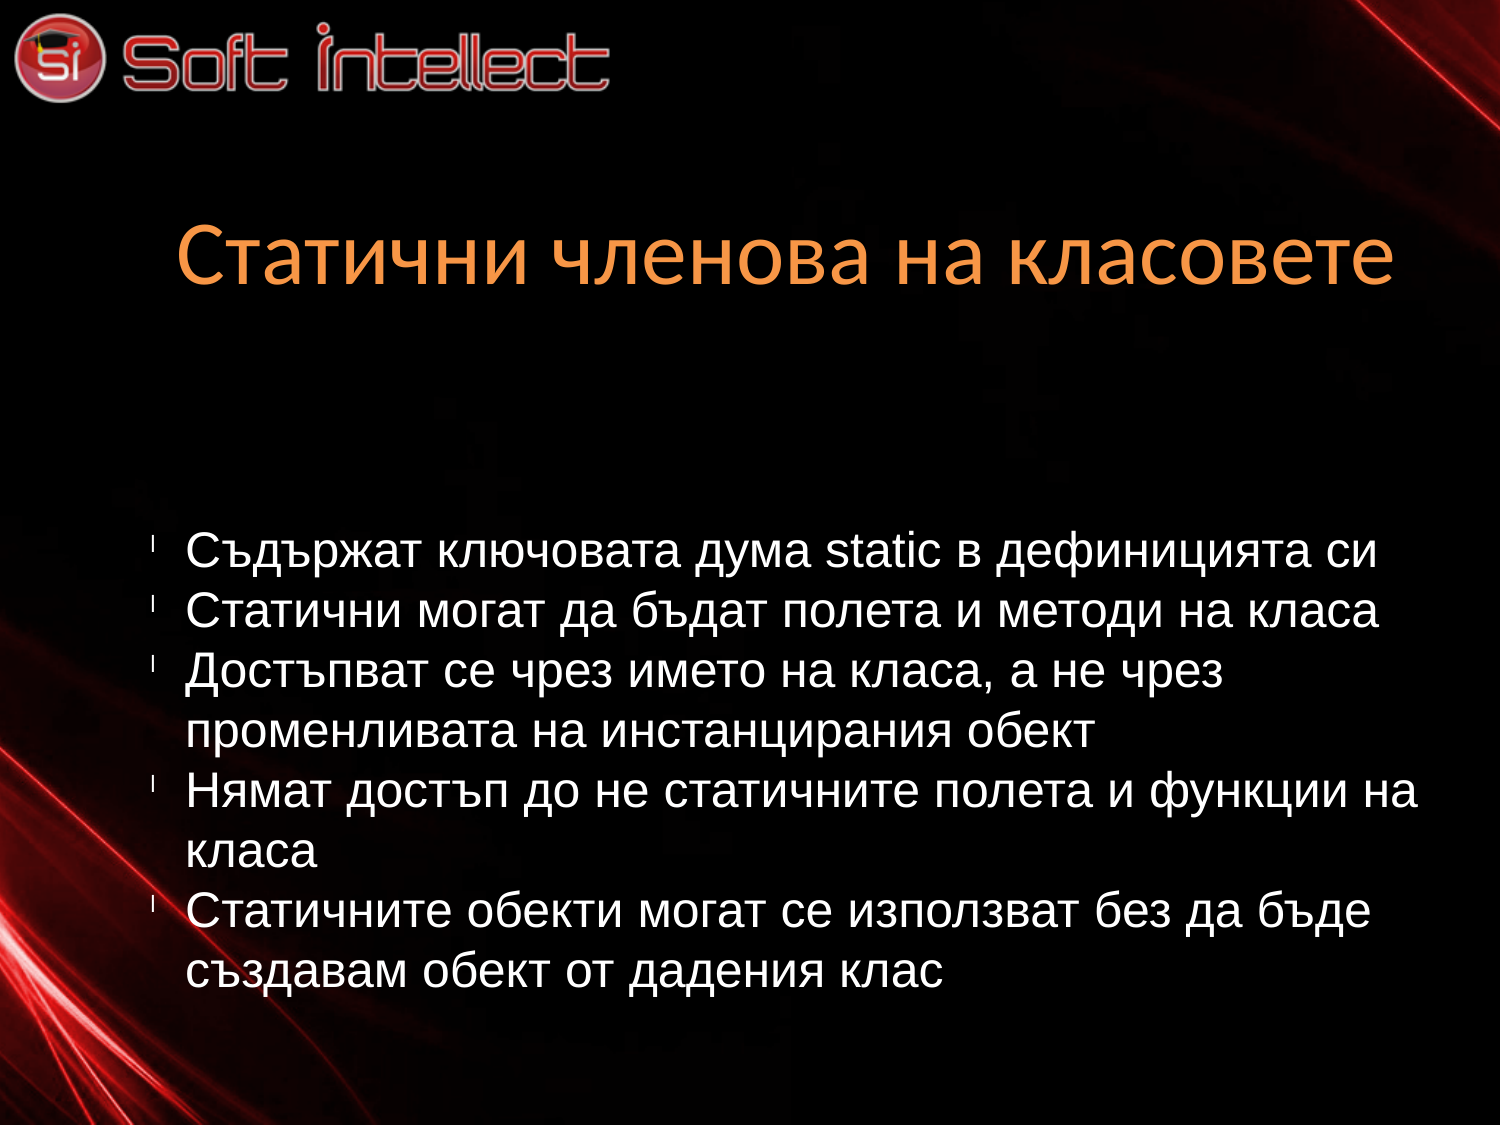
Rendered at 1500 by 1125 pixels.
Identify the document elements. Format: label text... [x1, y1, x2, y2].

picture [0, 0, 1500, 1125]
text_box Статични членова на класовете [150, 127, 1425, 368]
text_box Съдържат ключовата дума static в дефиницията си Статични могат да бъдат полета и методи на класа Достъпват се чрез името на класа, а не чрез променливата на инстанцирания обект Нямат достъп до не статичните полета и функции на класа Статичните обекти могат се използват без да бъде създавам обект от дадения клас [135, 510, 1470, 1125]
